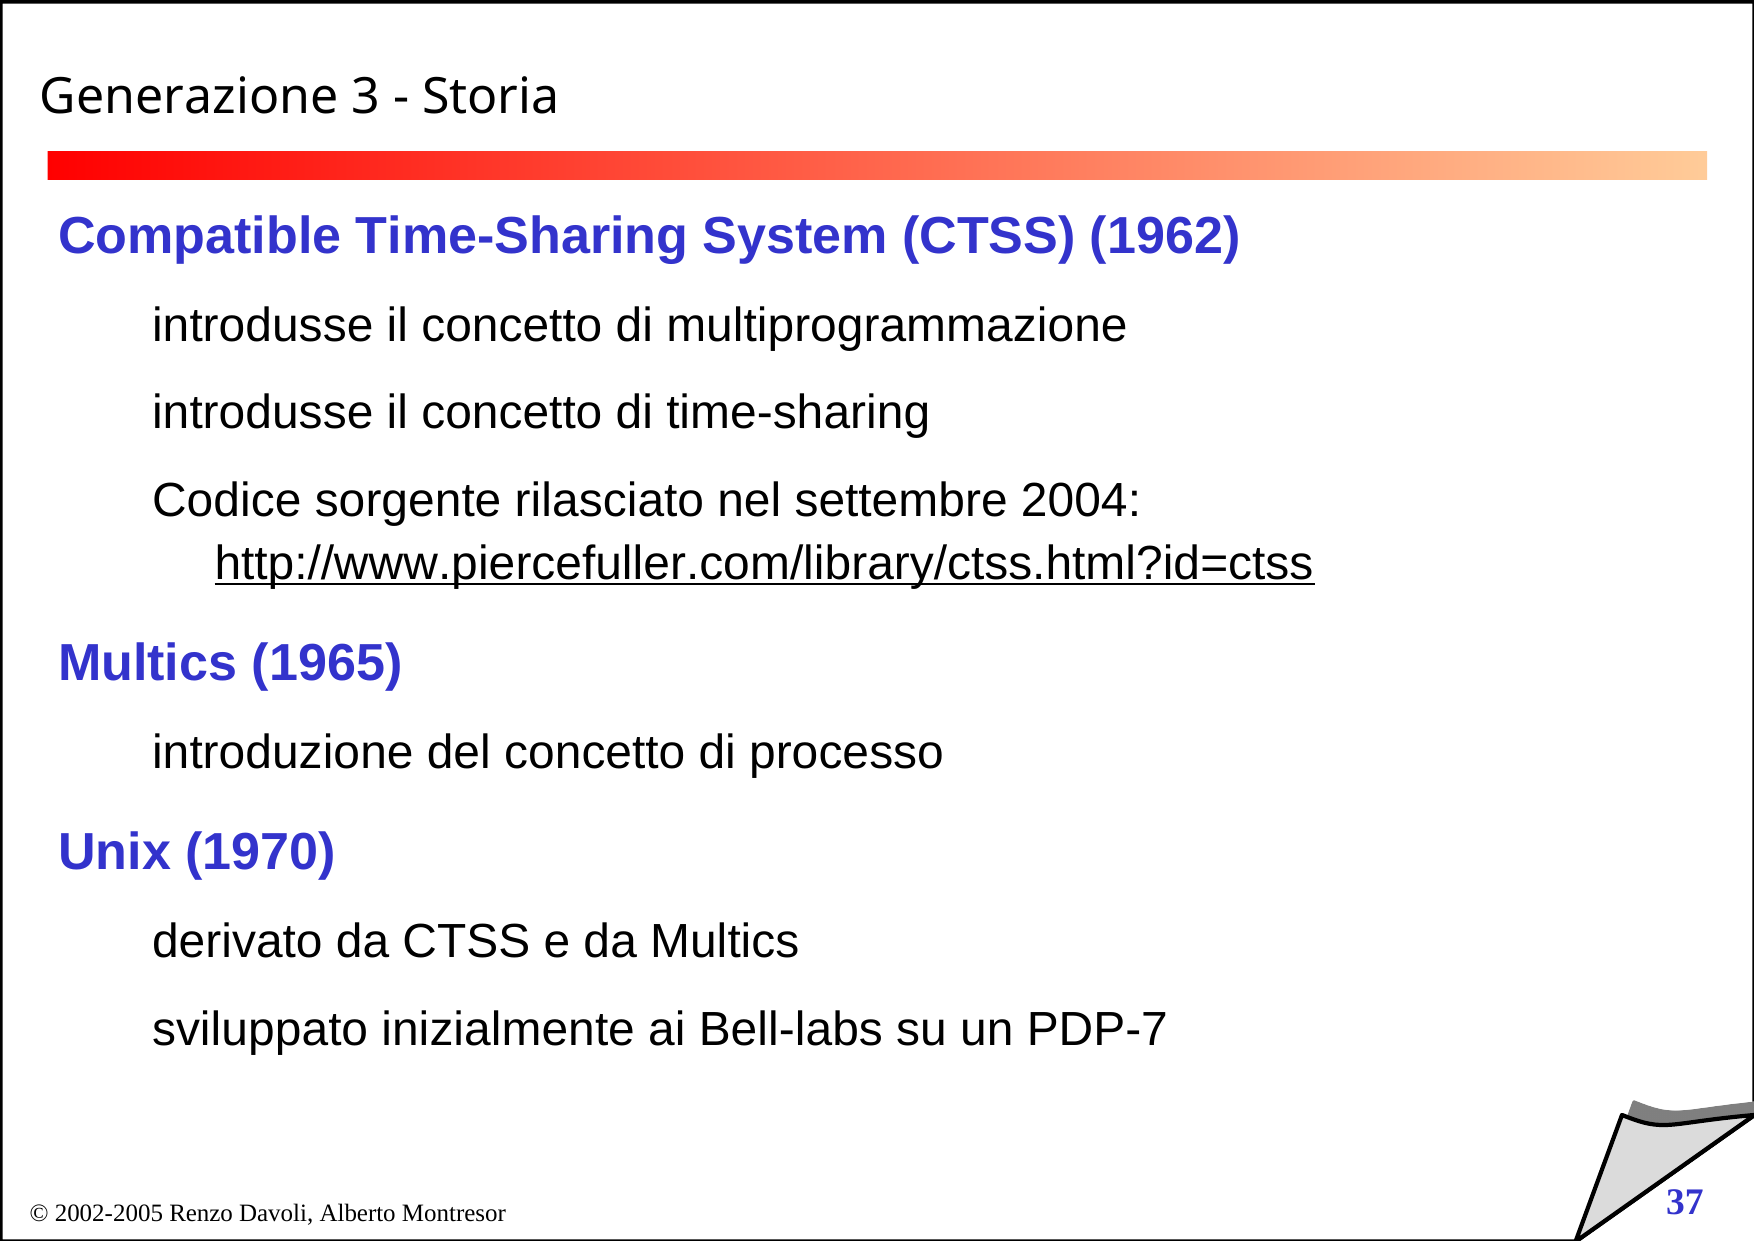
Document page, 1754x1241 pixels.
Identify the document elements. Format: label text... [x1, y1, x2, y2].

list Compatible Time-Sharing System (CTSS) (1962) introdusse il concetto di multiprogrammazione introdusse il concetto di time-sharing Codice sorgente rilasciato nel settembre 2004: http://www.piercefuller.com/library/ctss.html?id=ctss Multics (1965) introduzione del concetto di processo Unix (1970) derivato da CTSS e da Multics sviluppato inizialmente ai Bell-labs su un PDP-7 [58, 206, 1696, 1063]
title Generazione 3 - Storia [40, 49, 1713, 144]
